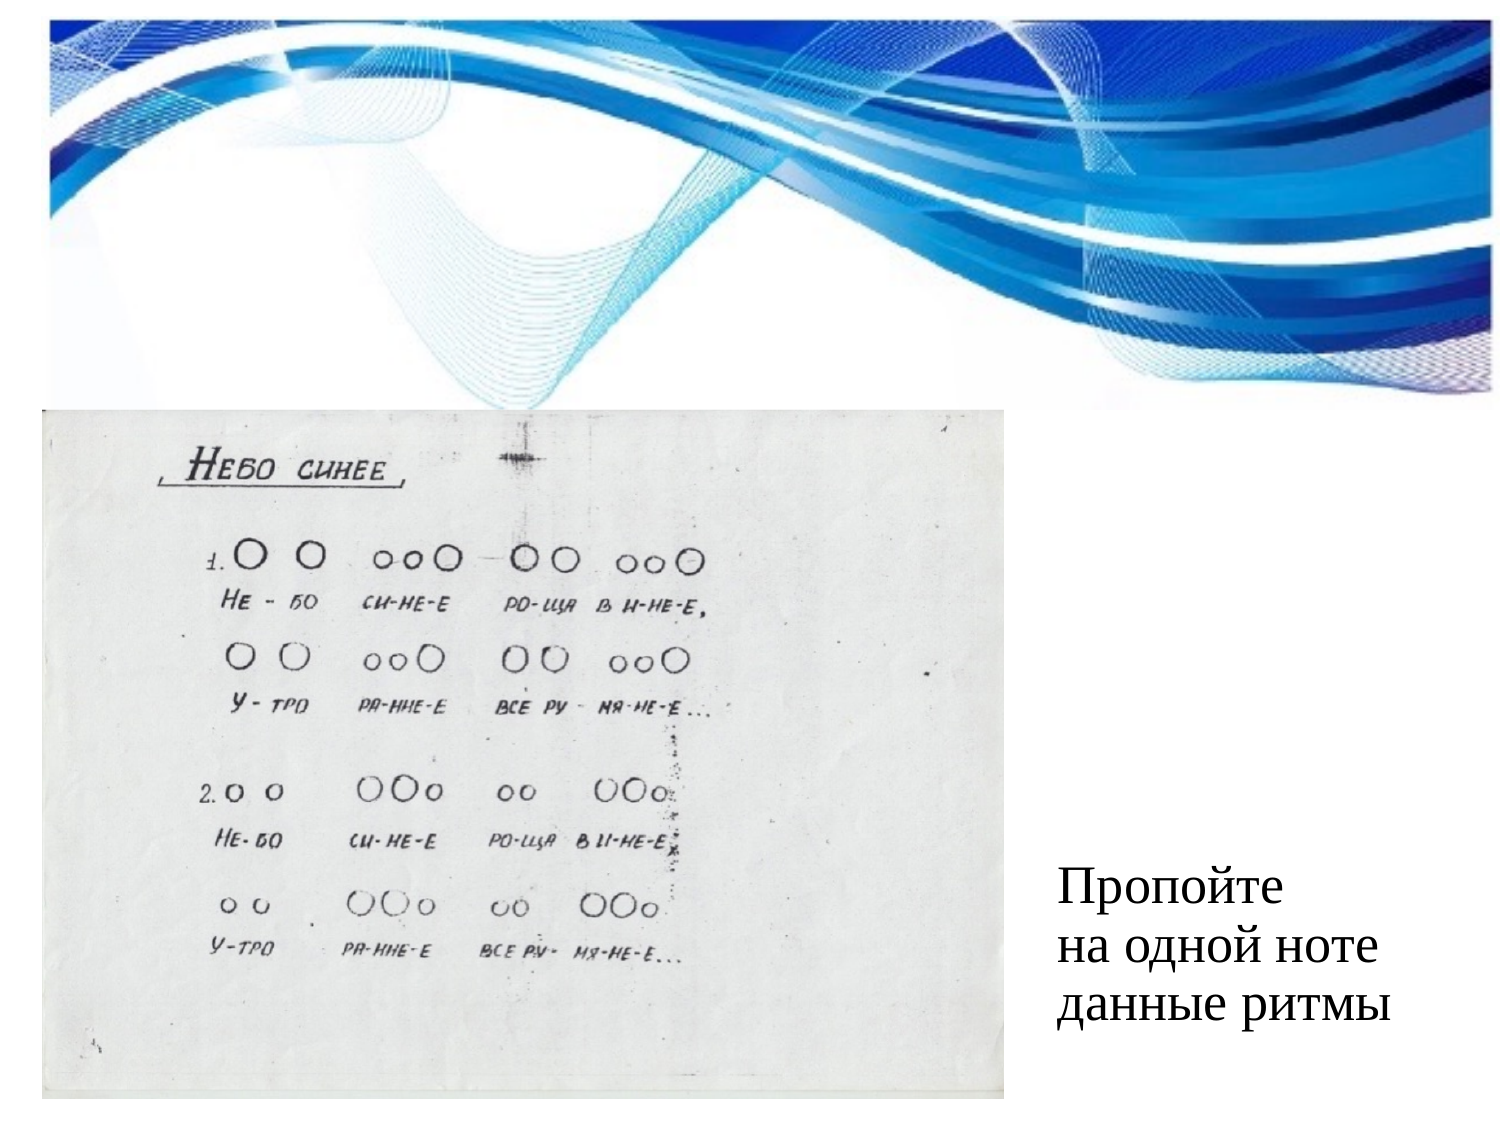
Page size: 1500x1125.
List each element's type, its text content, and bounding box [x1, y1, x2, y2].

picture [41, 16, 1500, 1099]
title Пропойте на одной ноте данные ритмы [1042, 713, 1500, 1125]
